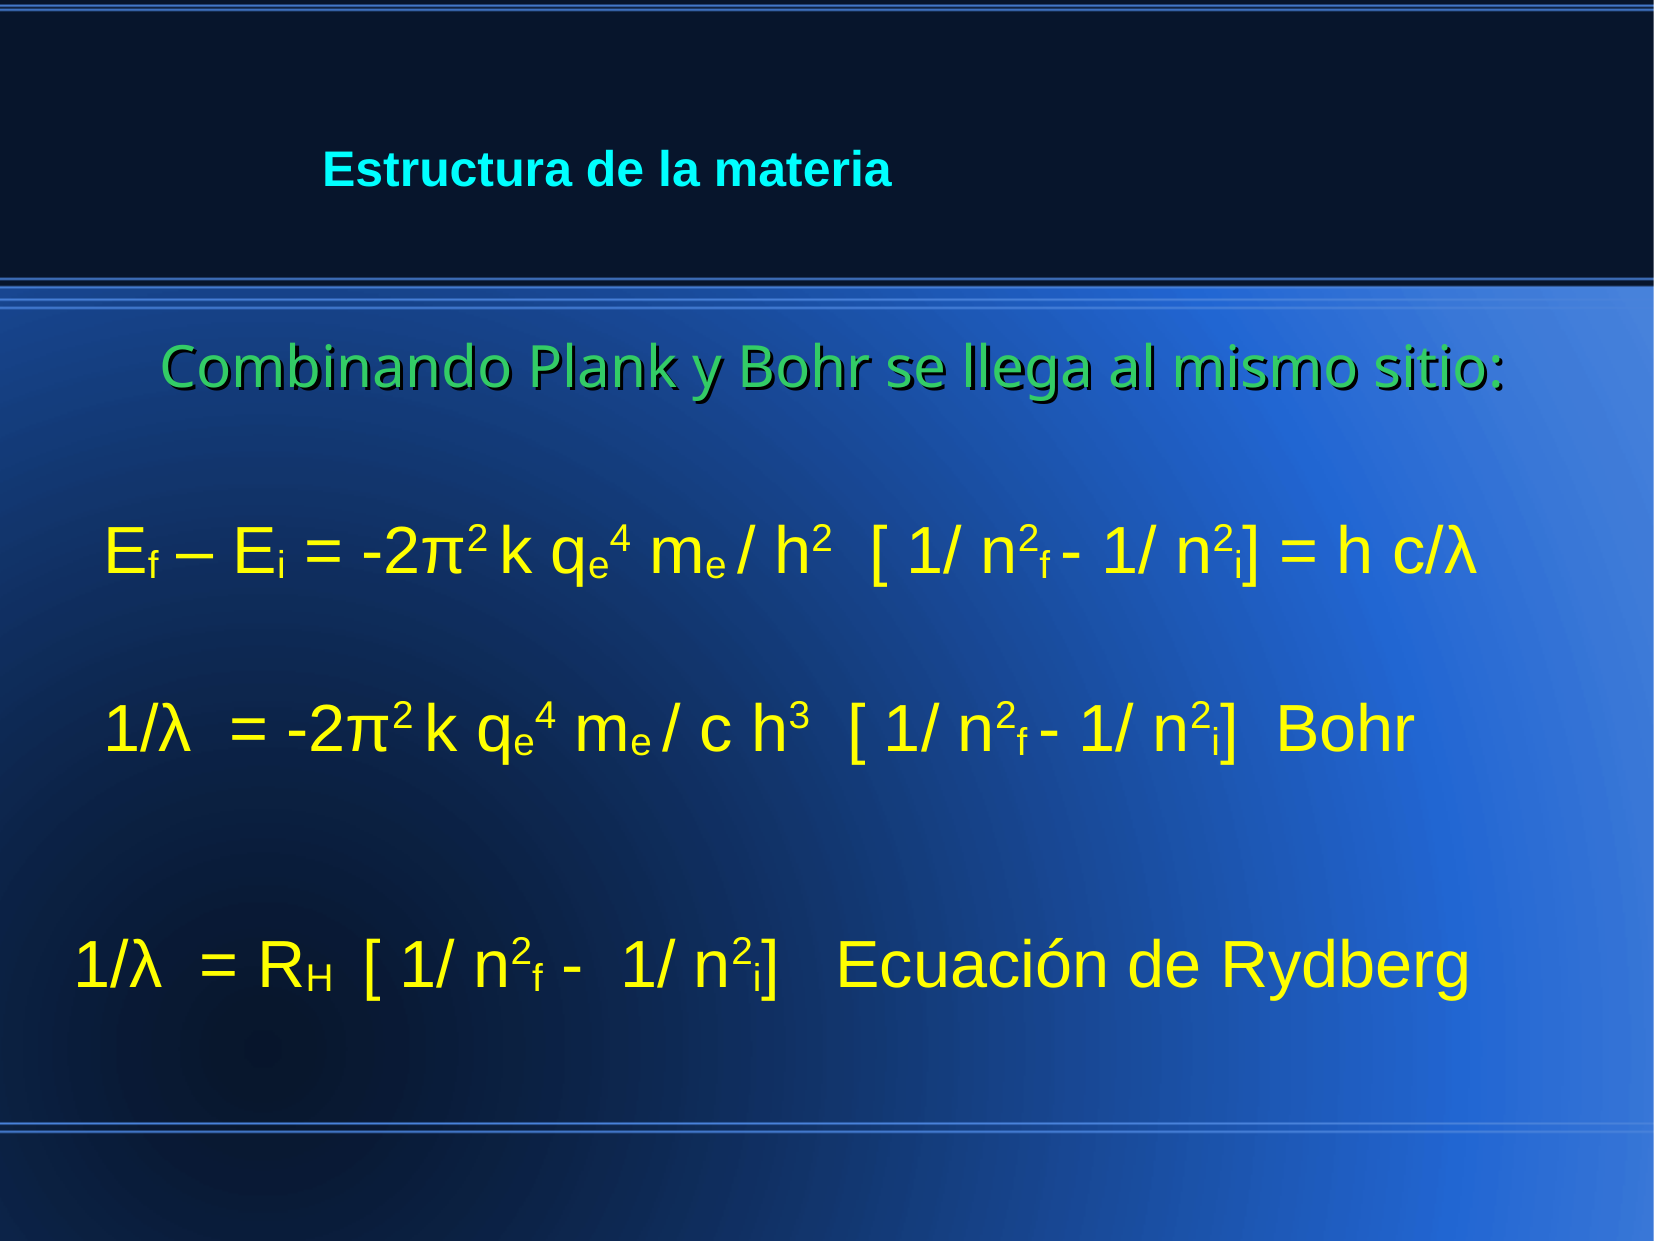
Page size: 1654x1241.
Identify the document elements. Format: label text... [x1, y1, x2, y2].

text_box 1/λ = -2π2 k qe4 me / c h3 [ 1/ n2f - 1/ n2i] Bohr [88, 683, 1477, 798]
title Estructura de la materia [32, 118, 1182, 220]
text_box Ef – Ei = -2π2 k qe4 me / h2 [ 1/ n2f - 1/ n2i] = h c/λ [88, 506, 1595, 621]
picture [0, 0, 1654, 1241]
text_box 1/λ = RH [ 1/ n2f - 1/ n2i] Ecuación de Rydberg [59, 919, 1565, 1109]
text_box Combinando Plank y Bohr se llega al mismo sitio: [88, 324, 1506, 461]
